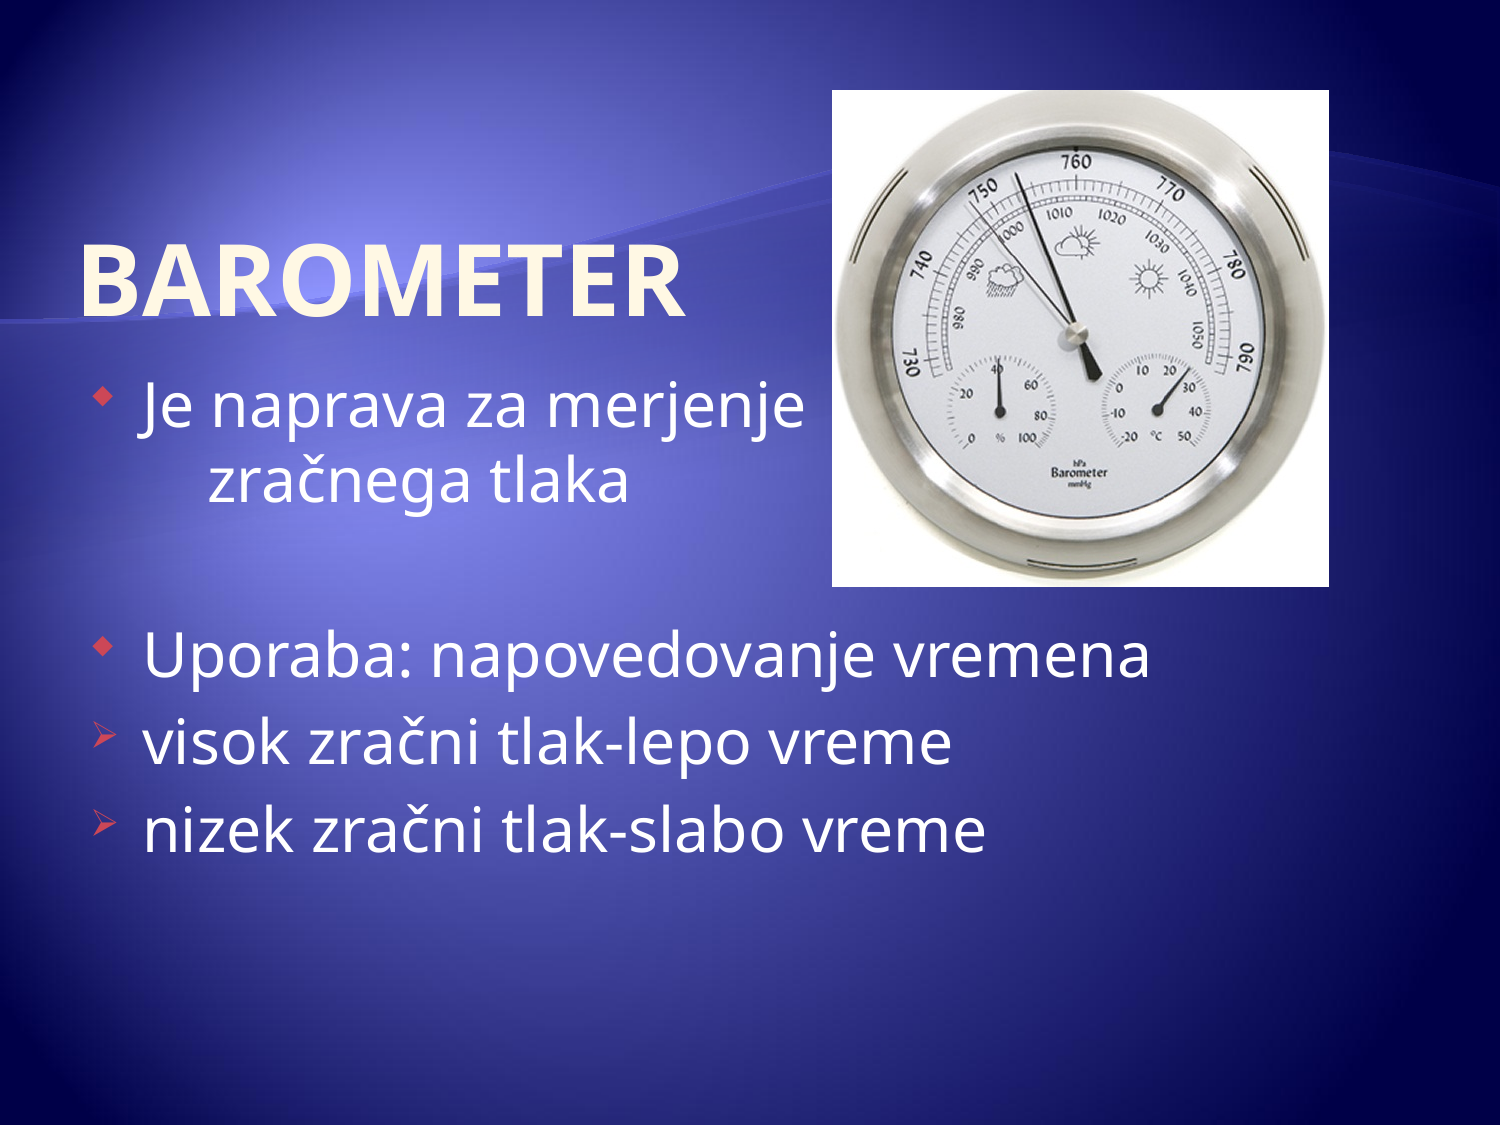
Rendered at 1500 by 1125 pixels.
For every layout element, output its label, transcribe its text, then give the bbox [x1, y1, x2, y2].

title BAROMETER [75, 87, 1425, 338]
picture [0, 0, 1500, 1125]
list Je naprava za merjenje zračnega tlaka Uporaba: napovedovanje vremena visok zračni tlak-lepo vreme nizek zračni tlak-slabo vreme [75, 357, 1425, 1033]
